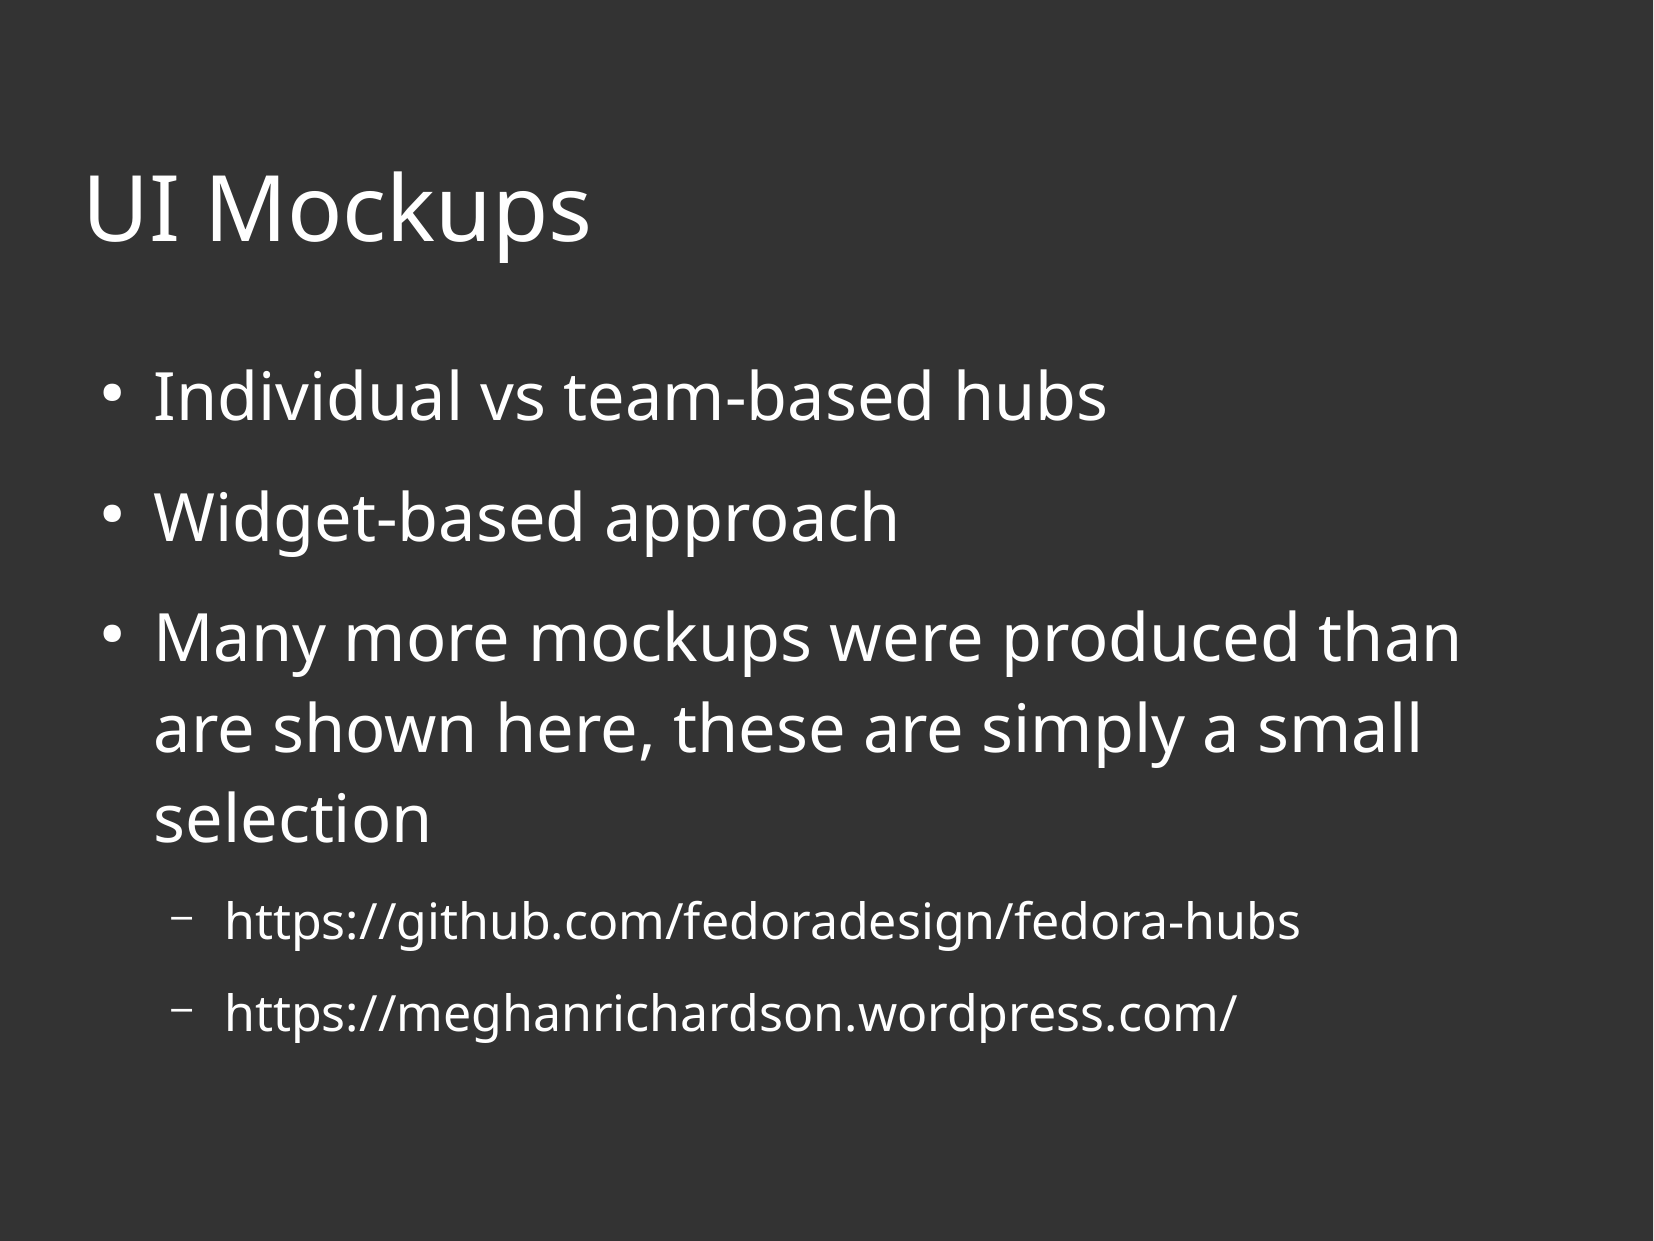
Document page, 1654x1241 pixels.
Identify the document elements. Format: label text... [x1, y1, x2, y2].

title UI Mockups [82, 102, 1571, 310]
list Individual vs team-based hubs Widget-based approach Many more mockups were produced than are shown here, these are simply a small selection https://github.com/fedoradesign/fedora-hubs https://meghanrichardson.wordpress.com/ [82, 349, 1571, 1069]
